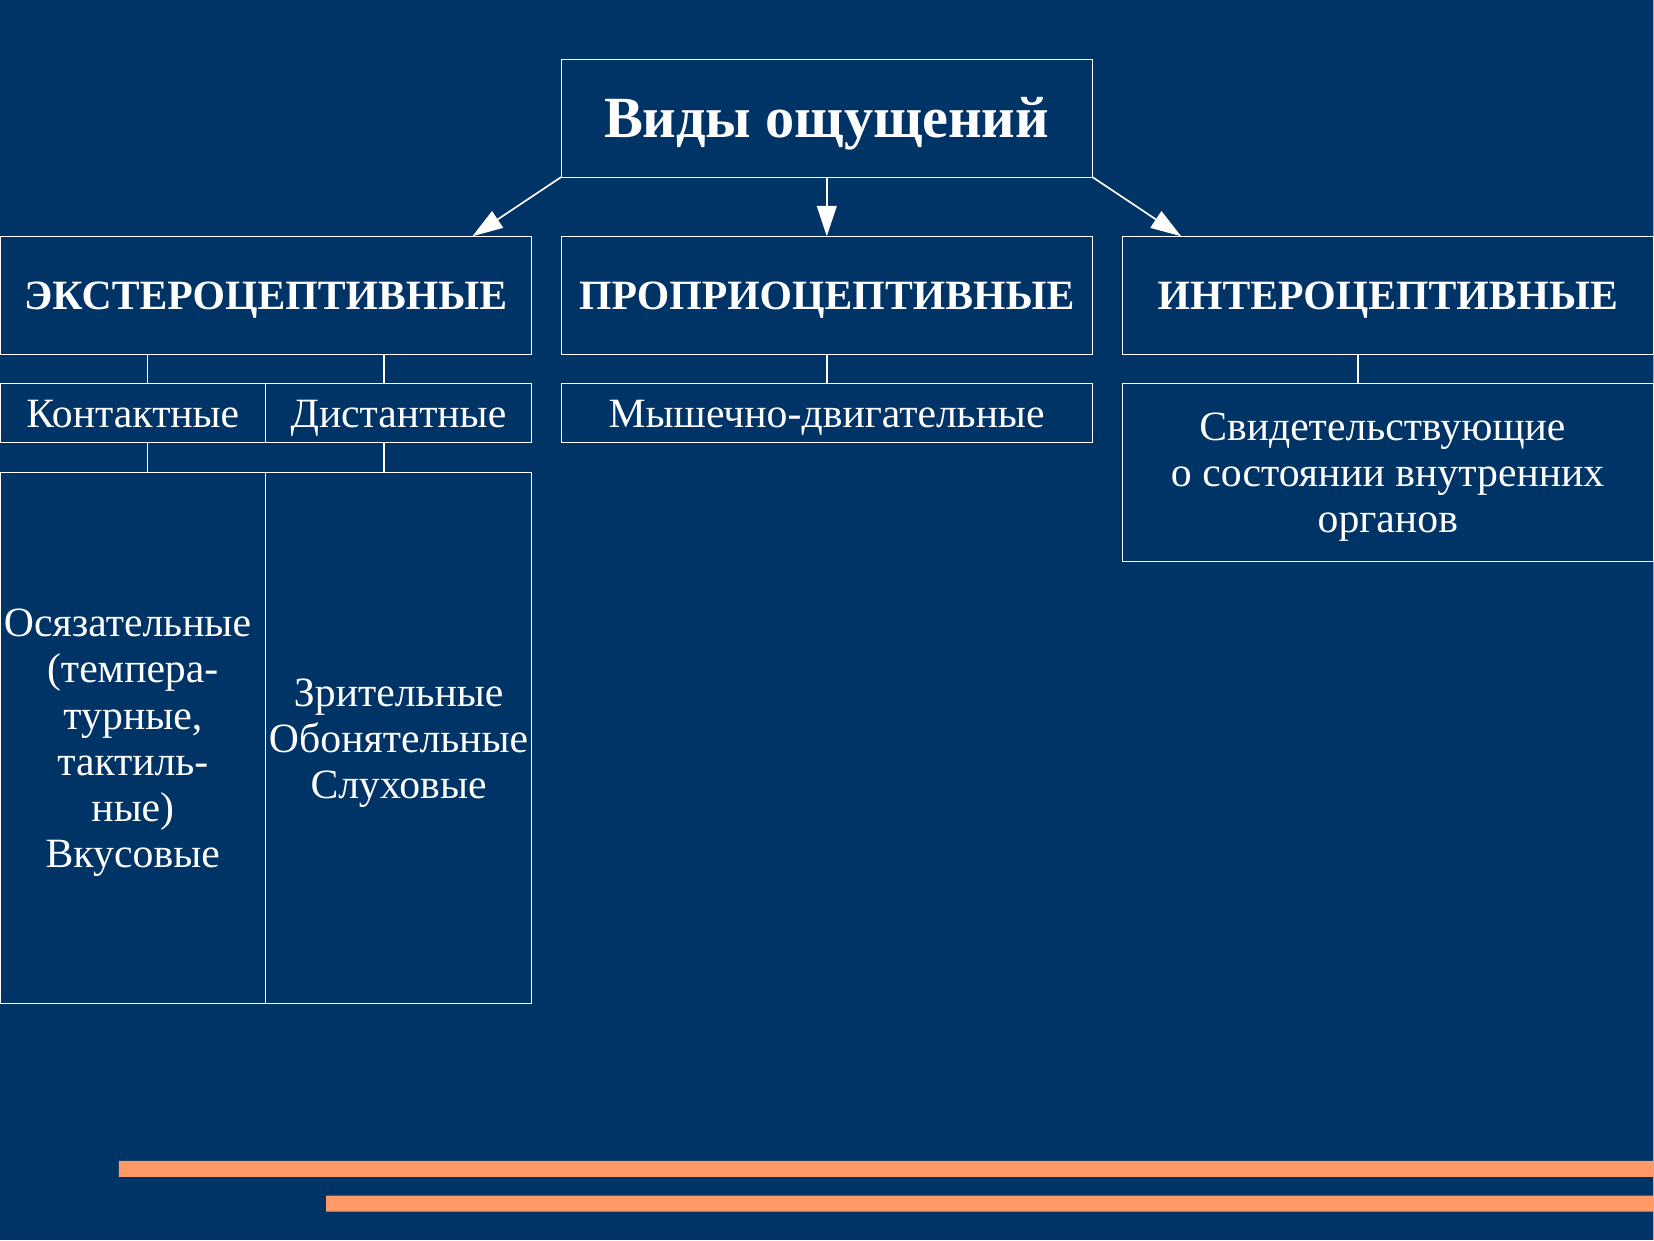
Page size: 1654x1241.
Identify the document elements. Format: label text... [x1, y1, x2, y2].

text_box Осязательные (темпера- турные, тактиль- ные) Вкусовые [0, 472, 265, 1004]
text_box Свидетельствующие о состоянии внутренних органов [1122, 383, 1654, 562]
text_box Мышечно-двигательные [561, 383, 1093, 443]
text_box ПРОПРИОЦЕПТИВНЫЕ [561, 236, 1093, 355]
text_box Контактные [0, 383, 265, 443]
text_box ИНТЕРОЦЕПТИВНЫЕ [1122, 236, 1654, 355]
text_box Зрительные Обонятельные Слуховые [265, 472, 532, 1004]
text_box Дистантные [265, 383, 532, 443]
text_box Виды ощущений [561, 59, 1093, 178]
text_box ЭКСТЕРОЦЕПТИВНЫЕ [0, 236, 532, 355]
